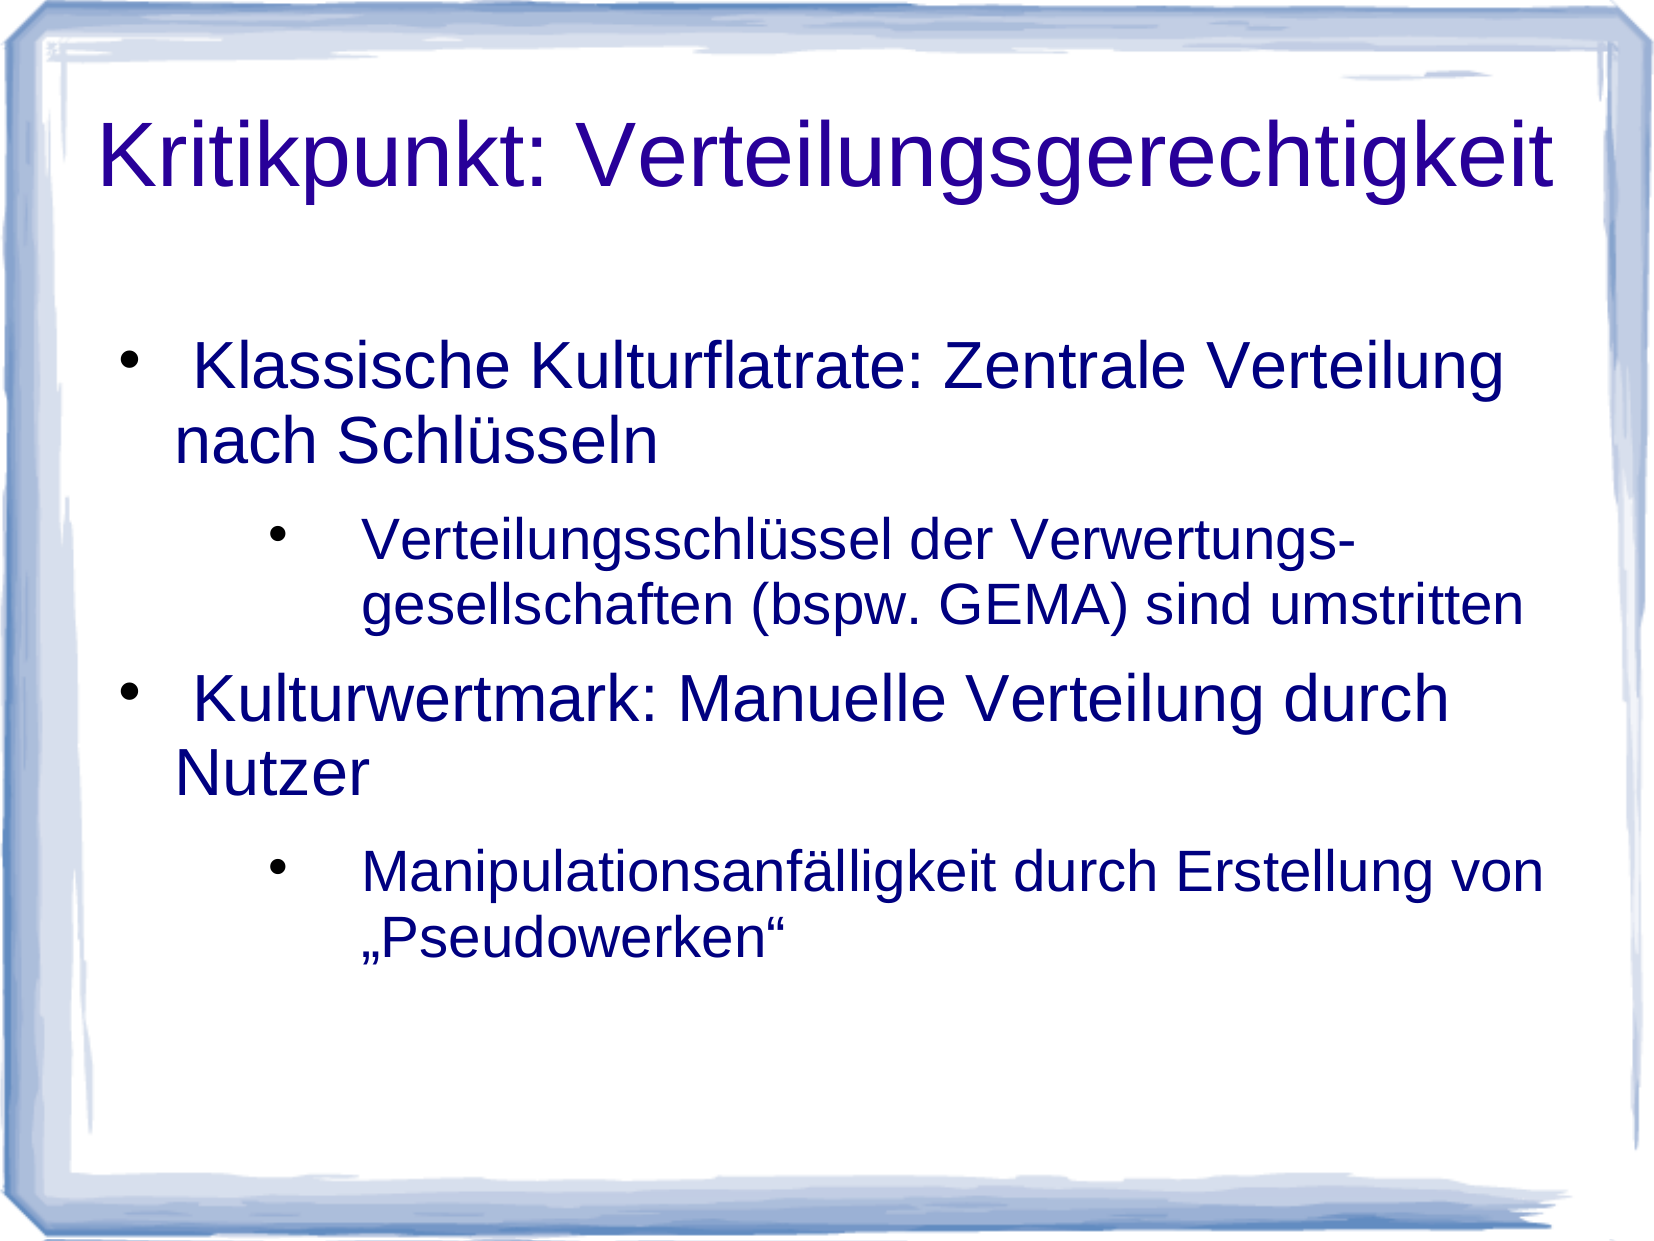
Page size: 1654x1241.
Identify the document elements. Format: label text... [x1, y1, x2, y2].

list Klassische Kulturflatrate: Zentrale Verteilung nach Schlüsseln Verteilungsschlüssel der Verwertungs-gesellschaften (bspw. GEMA) sind umstritten Kulturwertmark: Manuelle Verteilung durch Nutzer Manipulationsanfälligkeit durch Erstellung von „Pseudowerken“ [118, 324, 1571, 1009]
title Kritikpunkt: Verteilungsgerechtigkeit [82, 49, 1571, 257]
picture [0, 0, 1654, 1241]
